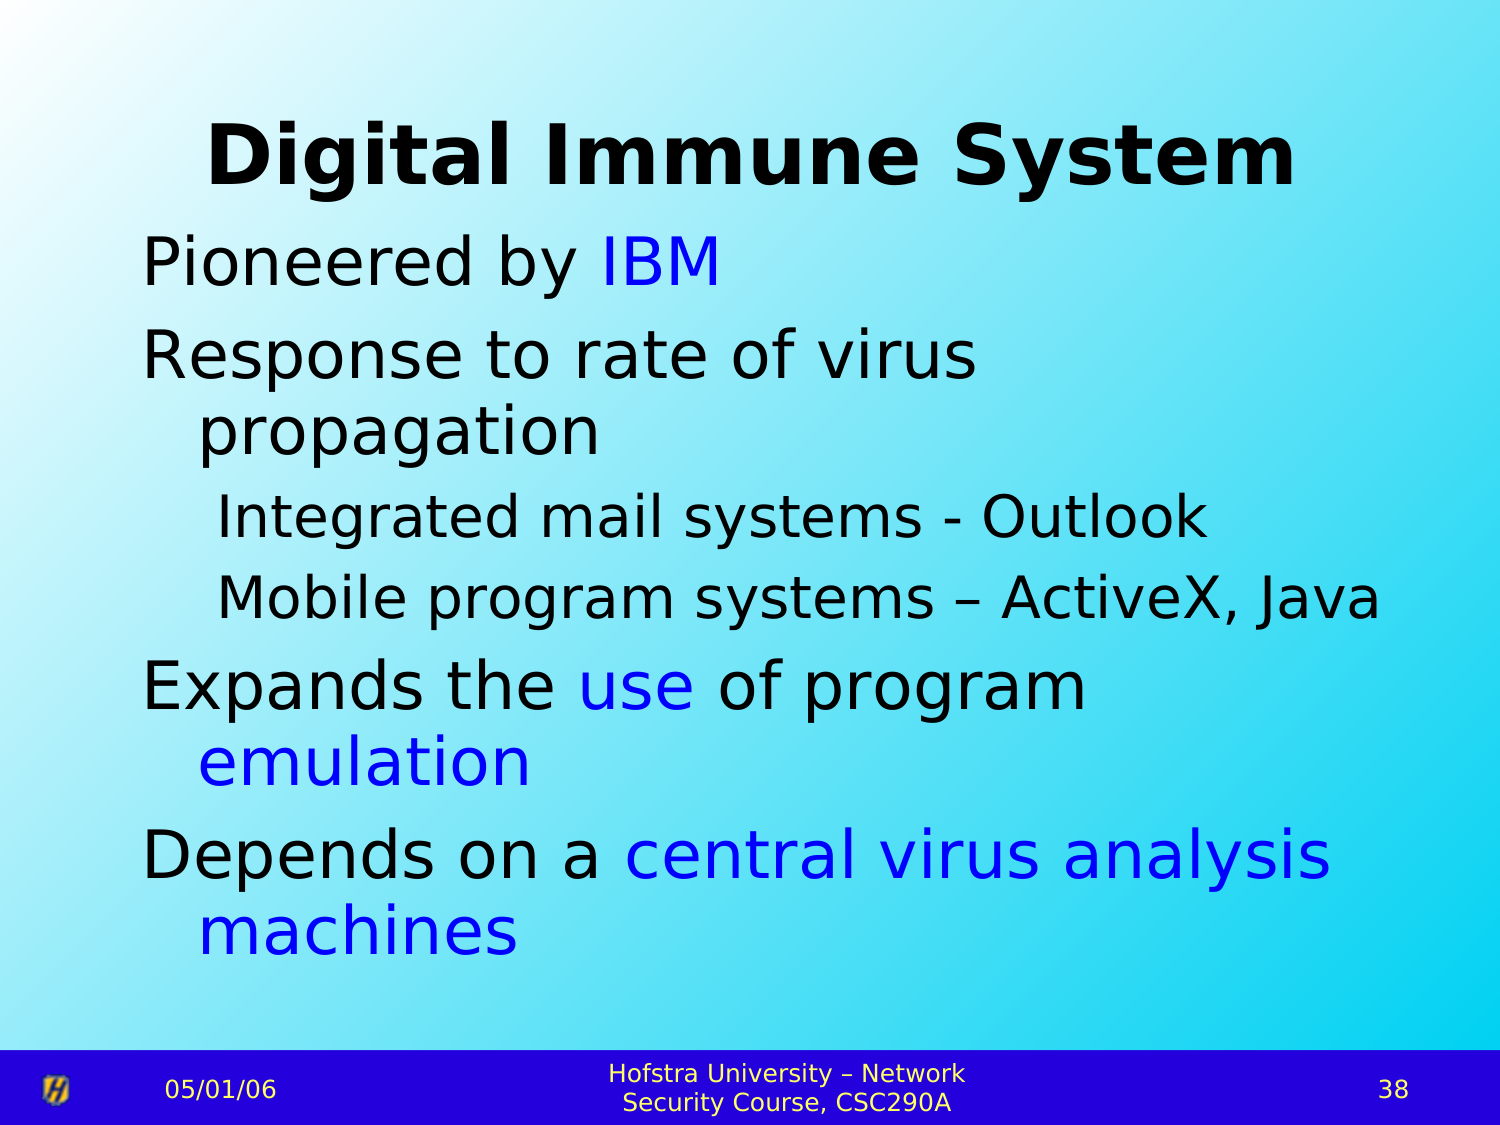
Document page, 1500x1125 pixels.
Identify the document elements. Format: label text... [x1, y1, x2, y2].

list Pioneered by IBM Response to rate of virus propagation Integrated mail systems - Outlook Mobile program systems – ActiveX, Java Expands the use of program emulation Depends on a central virus analysis machines [126, 217, 1402, 1046]
picture [37, 1072, 76, 1110]
title Digital Immune System [112, 95, 1391, 212]
